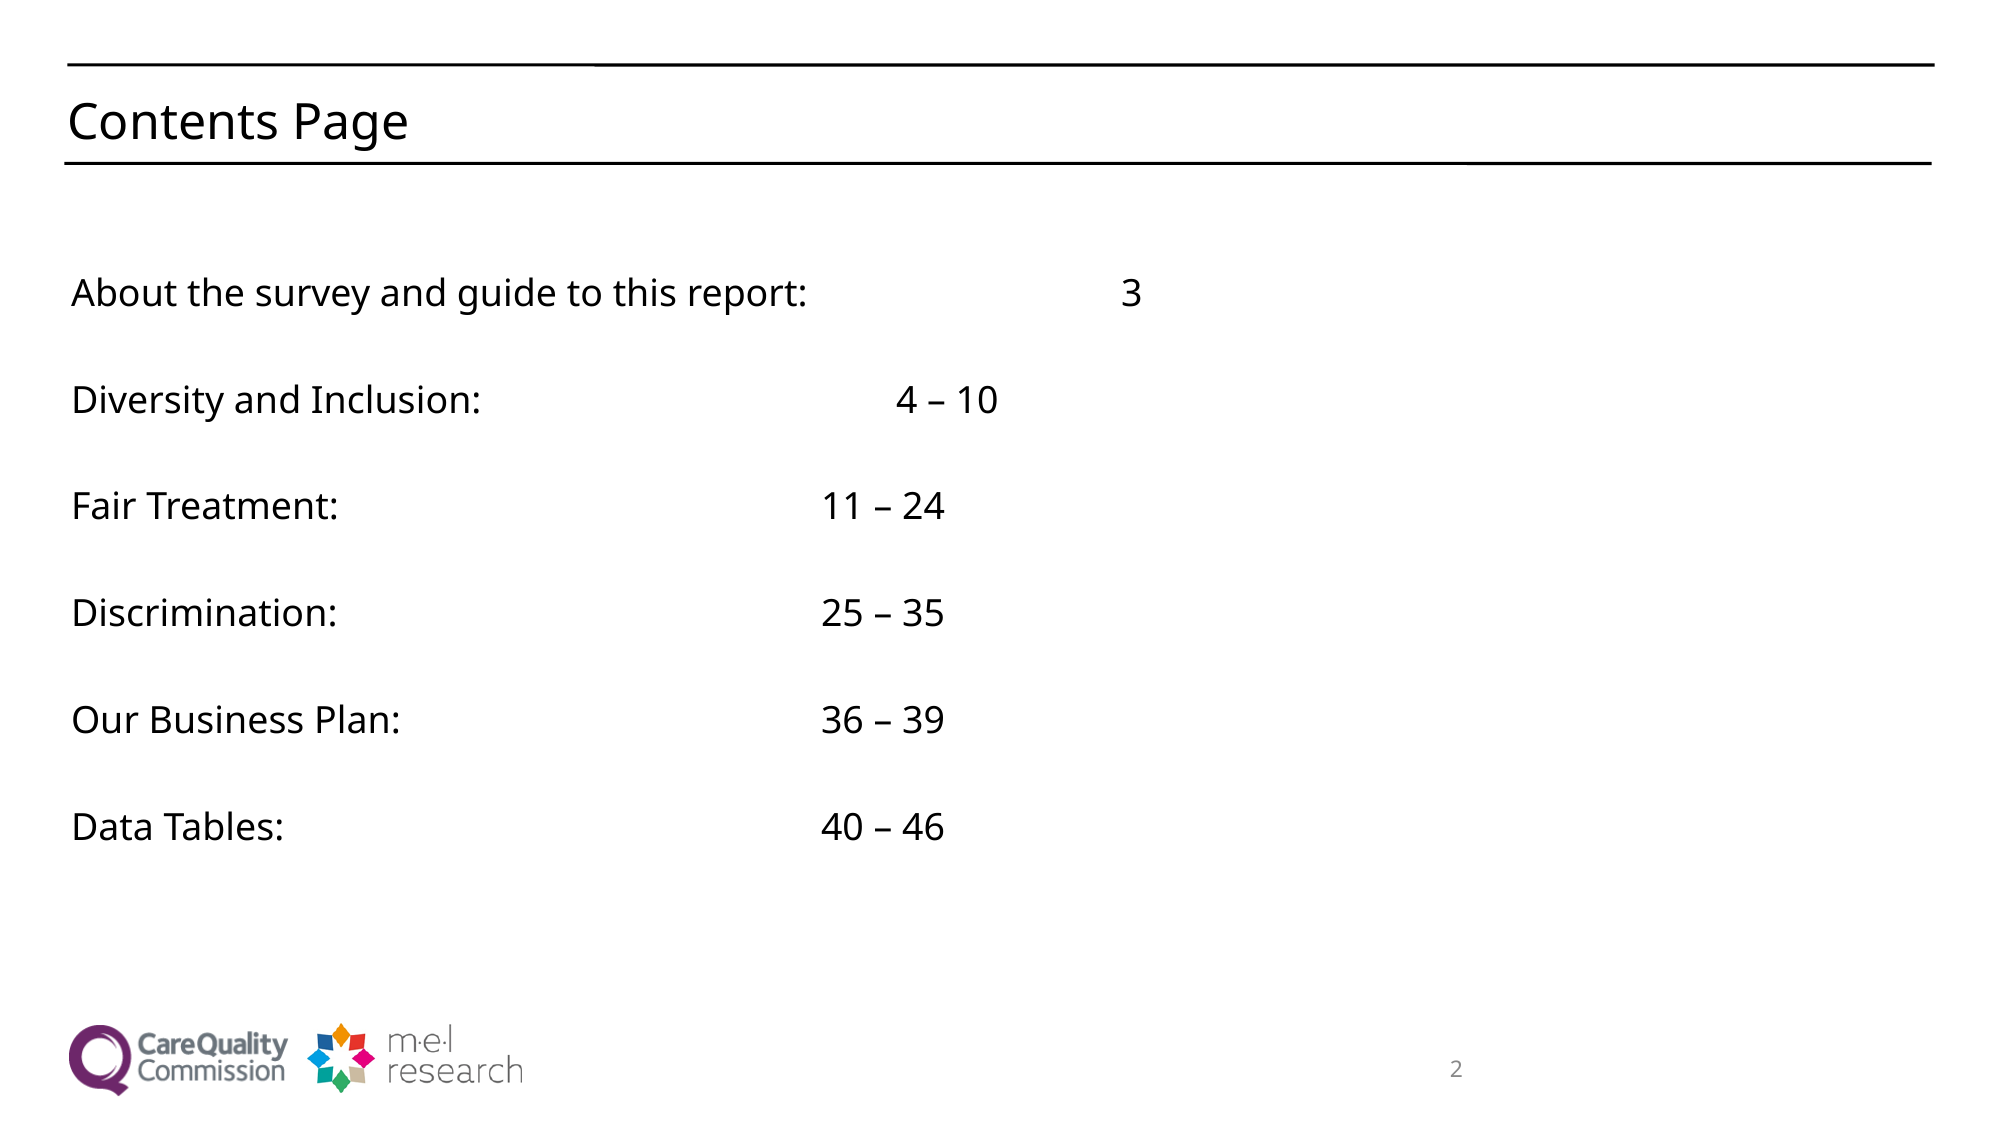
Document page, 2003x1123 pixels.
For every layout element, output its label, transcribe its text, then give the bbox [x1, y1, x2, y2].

picture [307, 1023, 522, 1093]
title Contents Page [67, 70, 1935, 158]
list About the survey and guide to this report: 3 Diversity and Inclusion: 4 – 10 Fair Treatment: 11 – 24 Discrimination: 25 – 35 Our Business Plan: 36 – 39 Data Tables: 40 – 46 [56, 261, 1858, 1003]
picture [67, 1023, 291, 1099]
text_box 2 [1434, 1039, 1902, 1100]
